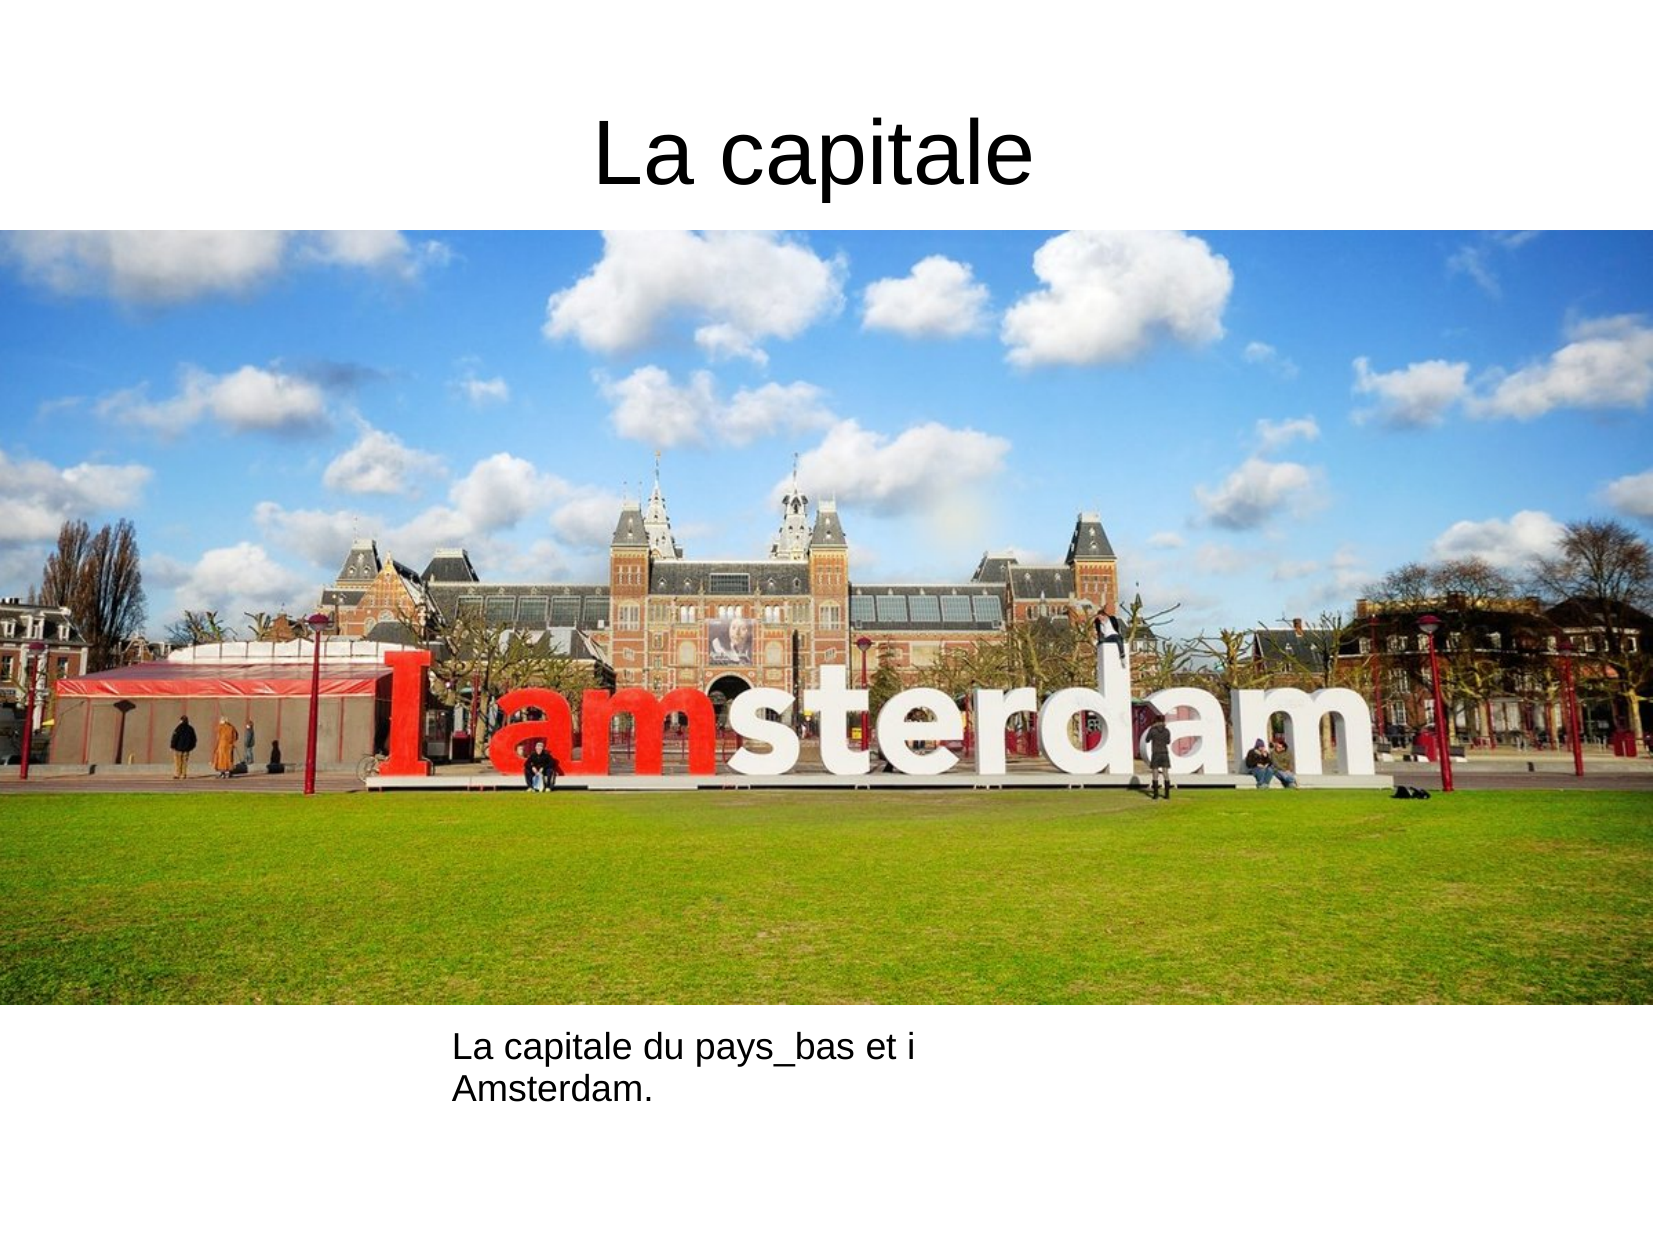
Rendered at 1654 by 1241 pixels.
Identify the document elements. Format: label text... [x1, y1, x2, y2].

picture [0, 230, 1653, 1005]
title La capitale [82, 49, 1571, 230]
text_box La capitale du pays_bas et i Amsterdam. [437, 1017, 1141, 1075]
